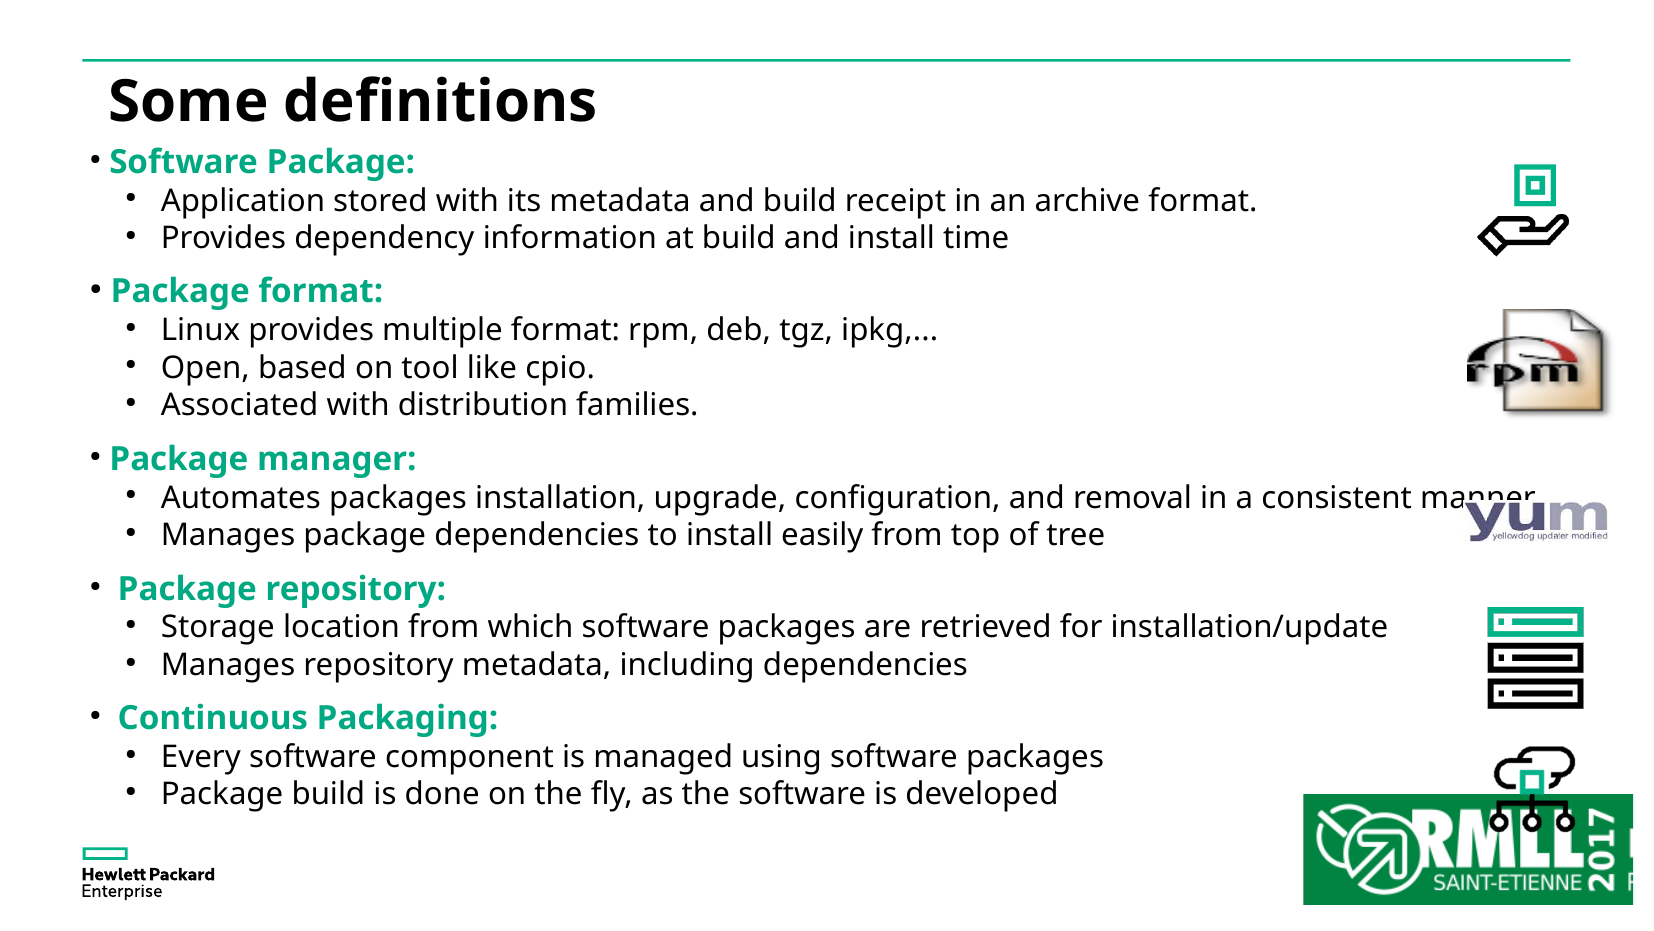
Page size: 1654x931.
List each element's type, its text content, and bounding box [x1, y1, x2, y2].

picture [1303, 873, 1634, 905]
picture [1467, 309, 1615, 420]
text_box Software Package: Application stored with its metadata and build receipt in an archive format. Provides dependency information at build and install time Package format: Linux provides multiple format: rpm, deb, tgz, ipkg,... Open, based on tool like cpio. Associated with distribution families. Package manager: Automates packages installation, upgrade, configuration, and removal in a consistent manner. Manages package dependencies to install easily from top of tree Package repository: Storage location from which software packages are retrieved for installation/update Manages repository metadata, including dependencies Continuous Packaging: Every software component is managed using software packages Package build is done on the fly, as the software is developed [78, 139, 1654, 873]
title Some definitions [97, 55, 1513, 133]
picture [1431, 120, 1613, 302]
picture [1463, 500, 1608, 542]
picture [1443, 553, 1628, 872]
